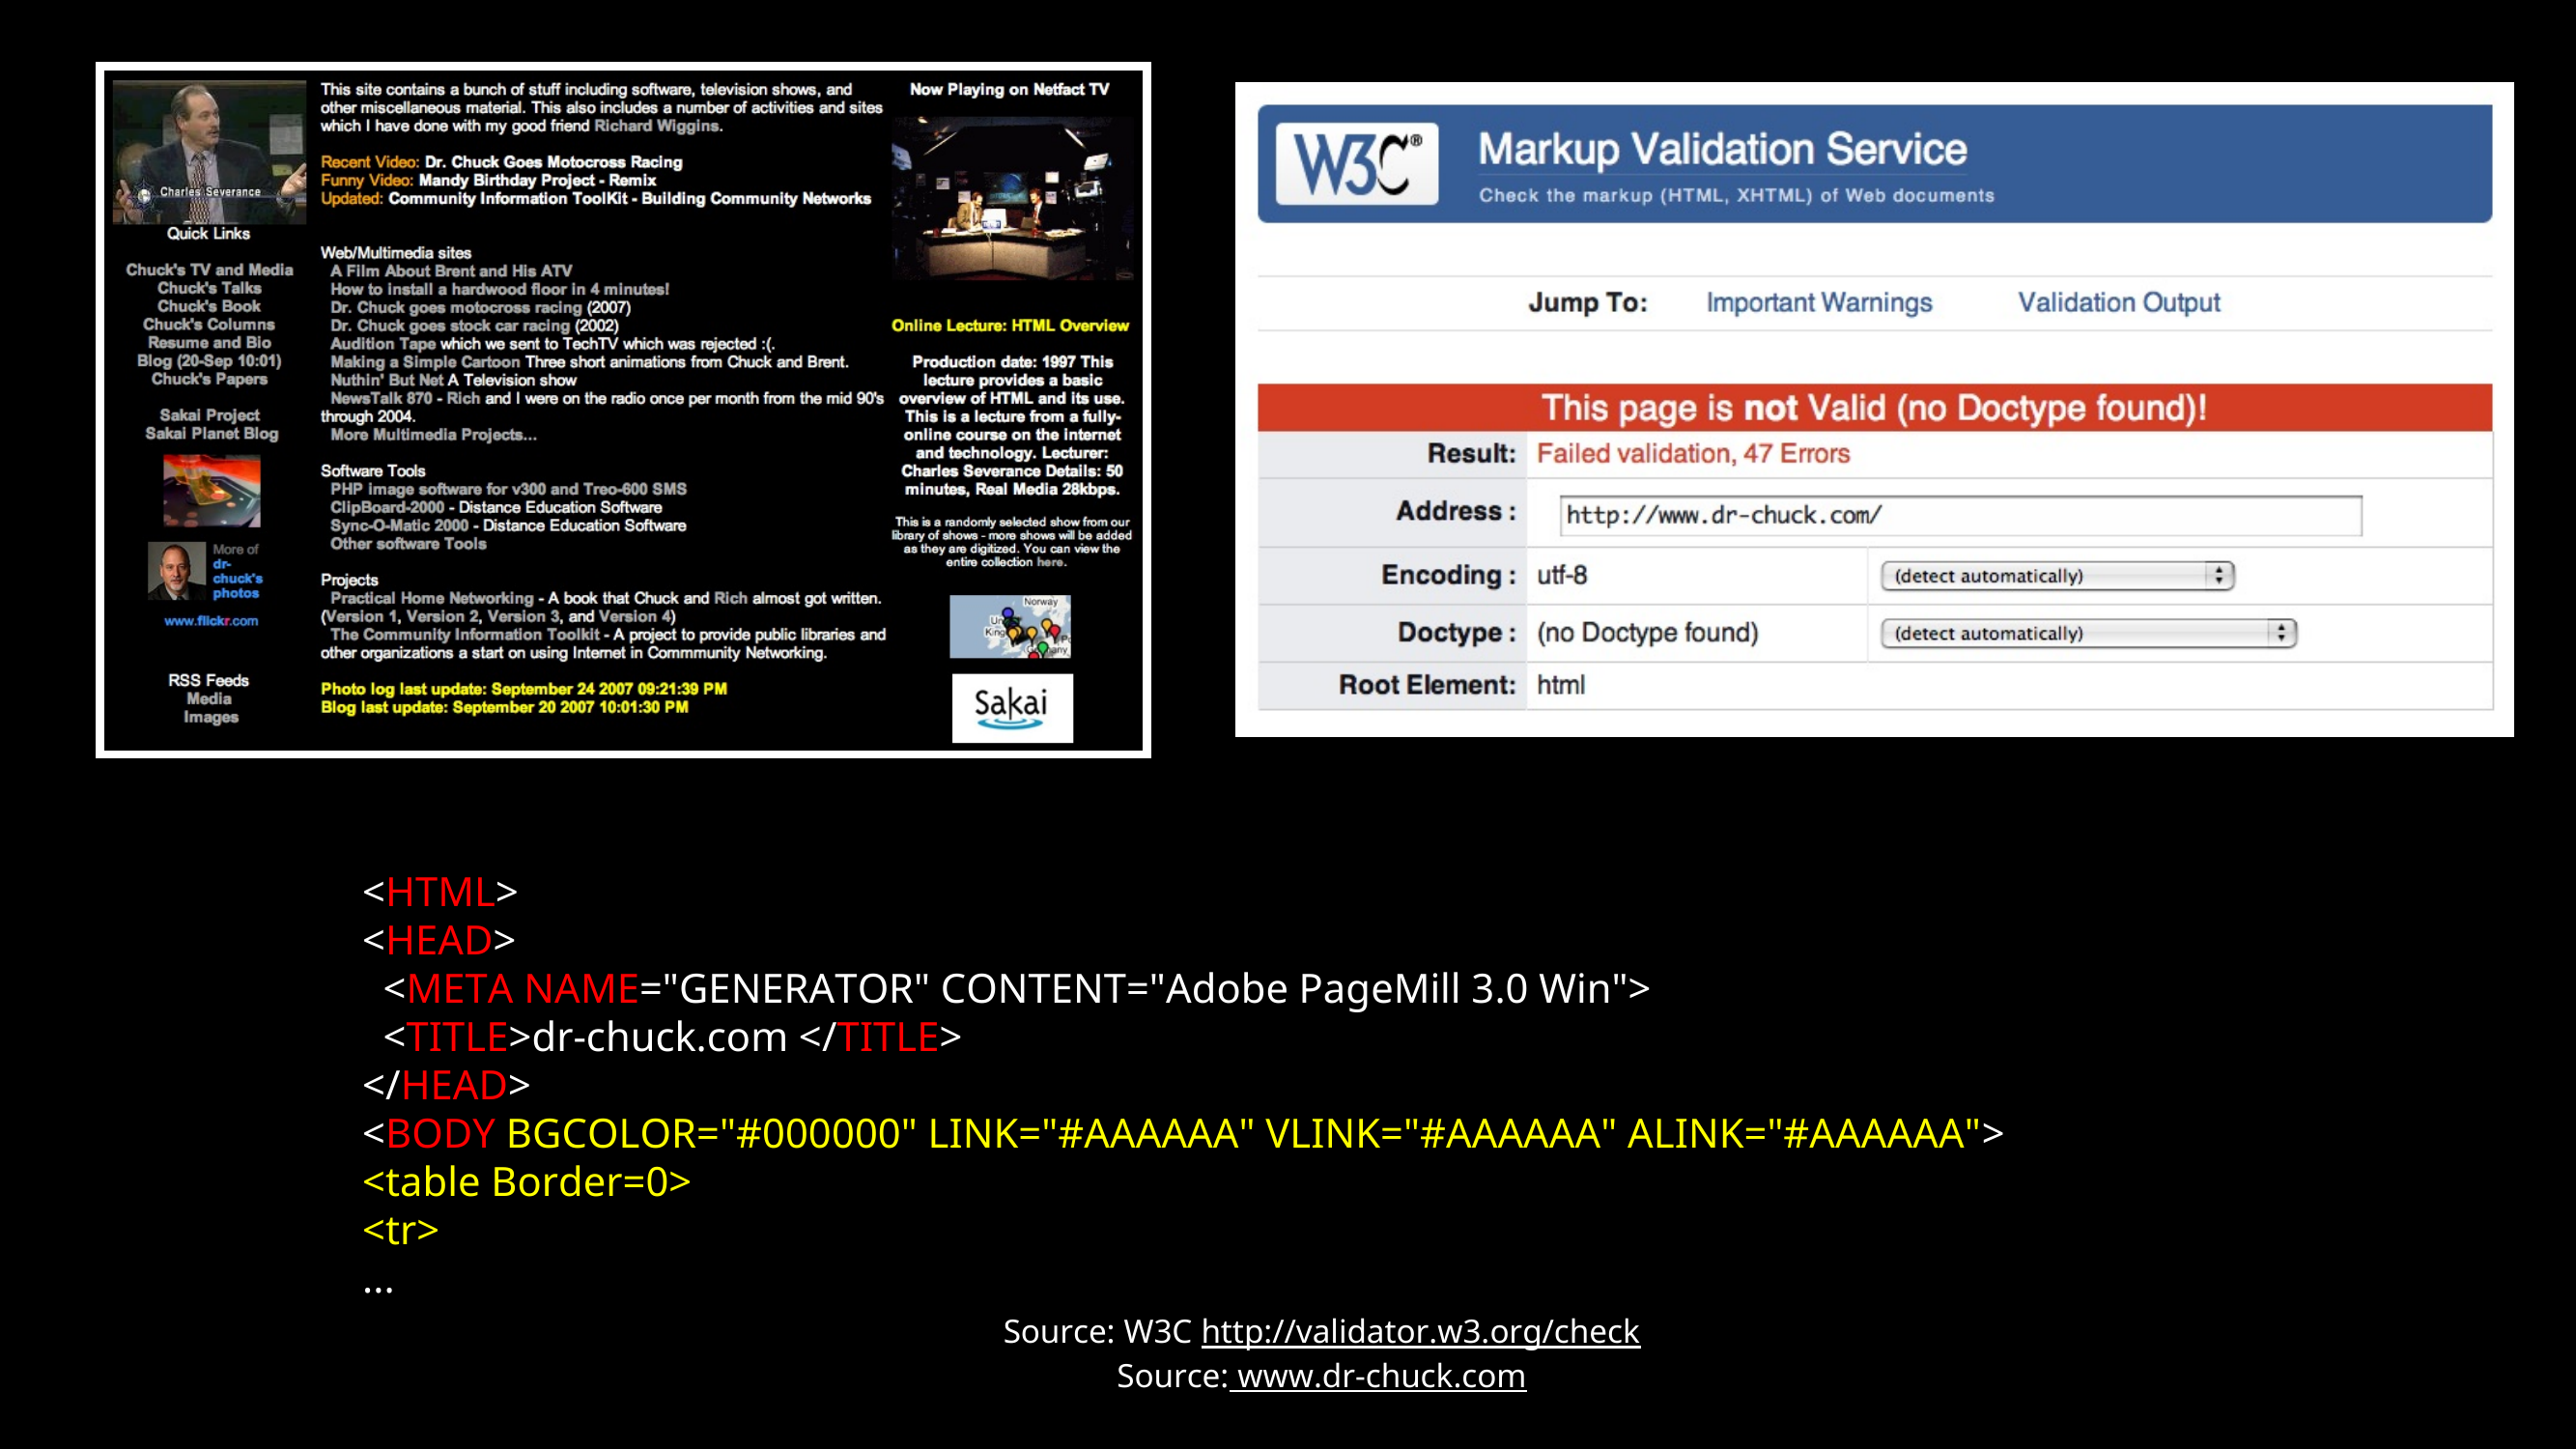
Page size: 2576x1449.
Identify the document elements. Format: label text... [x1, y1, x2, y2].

picture [1235, 82, 2514, 737]
text_box Source: W3C http://validator.w3.org/check Source: www.dr-chuck.com [651, 1303, 1993, 1402]
picture [103, 70, 1144, 752]
text_box <HTML> <HEAD> <META NAME="GENERATOR" CONTENT="Adobe PageMill 3.0 Win"> <TITLE>dr-chuck.com </TITLE> </HEAD> <BODY BGCOLOR="#000000" LINK="#AAAAAA" VLINK="#AAAAAA" ALINK="#AAAAAA"> <table Border=0> <tr> ... [362, 867, 2293, 1300]
